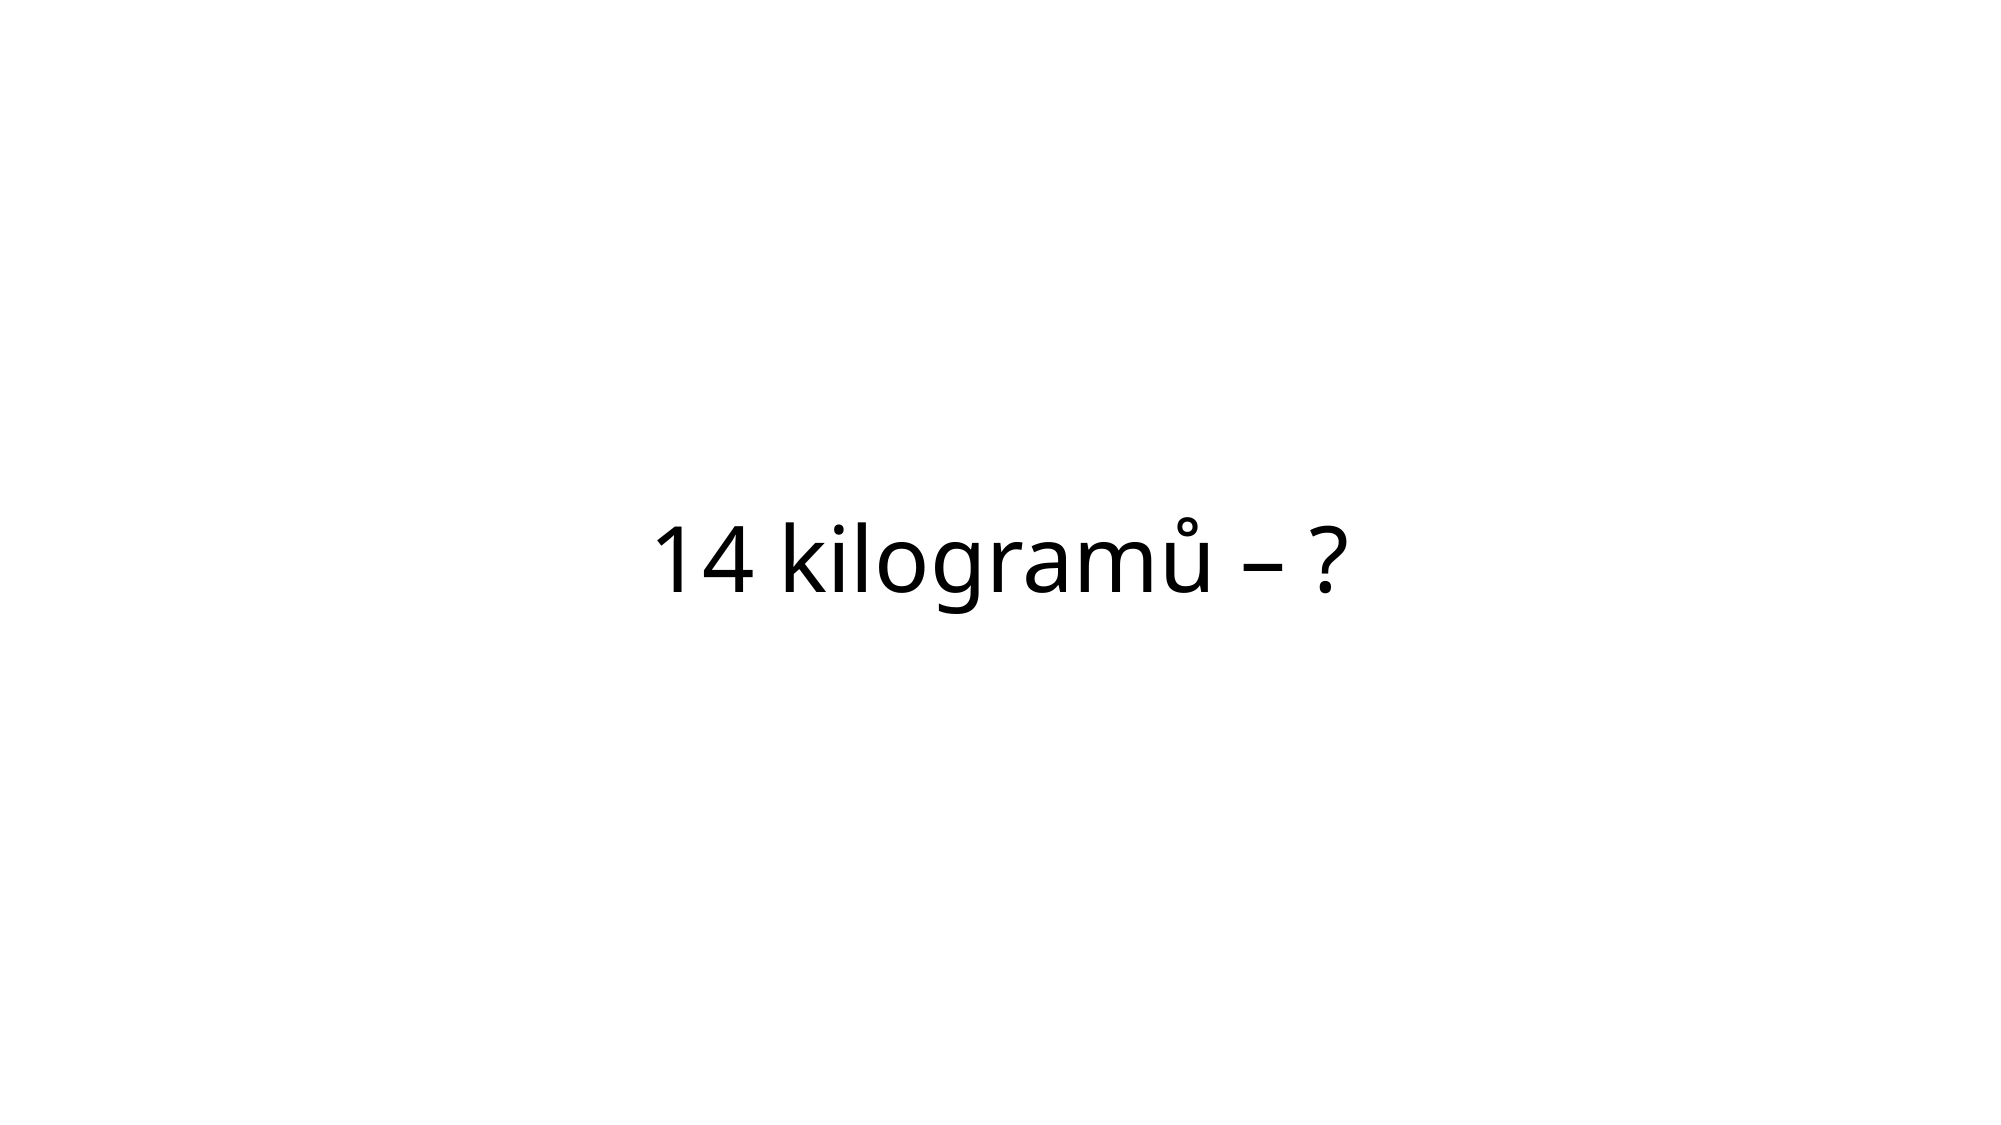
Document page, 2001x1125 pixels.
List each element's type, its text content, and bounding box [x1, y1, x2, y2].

title 14 kilogramů – ? [137, 453, 1863, 672]
